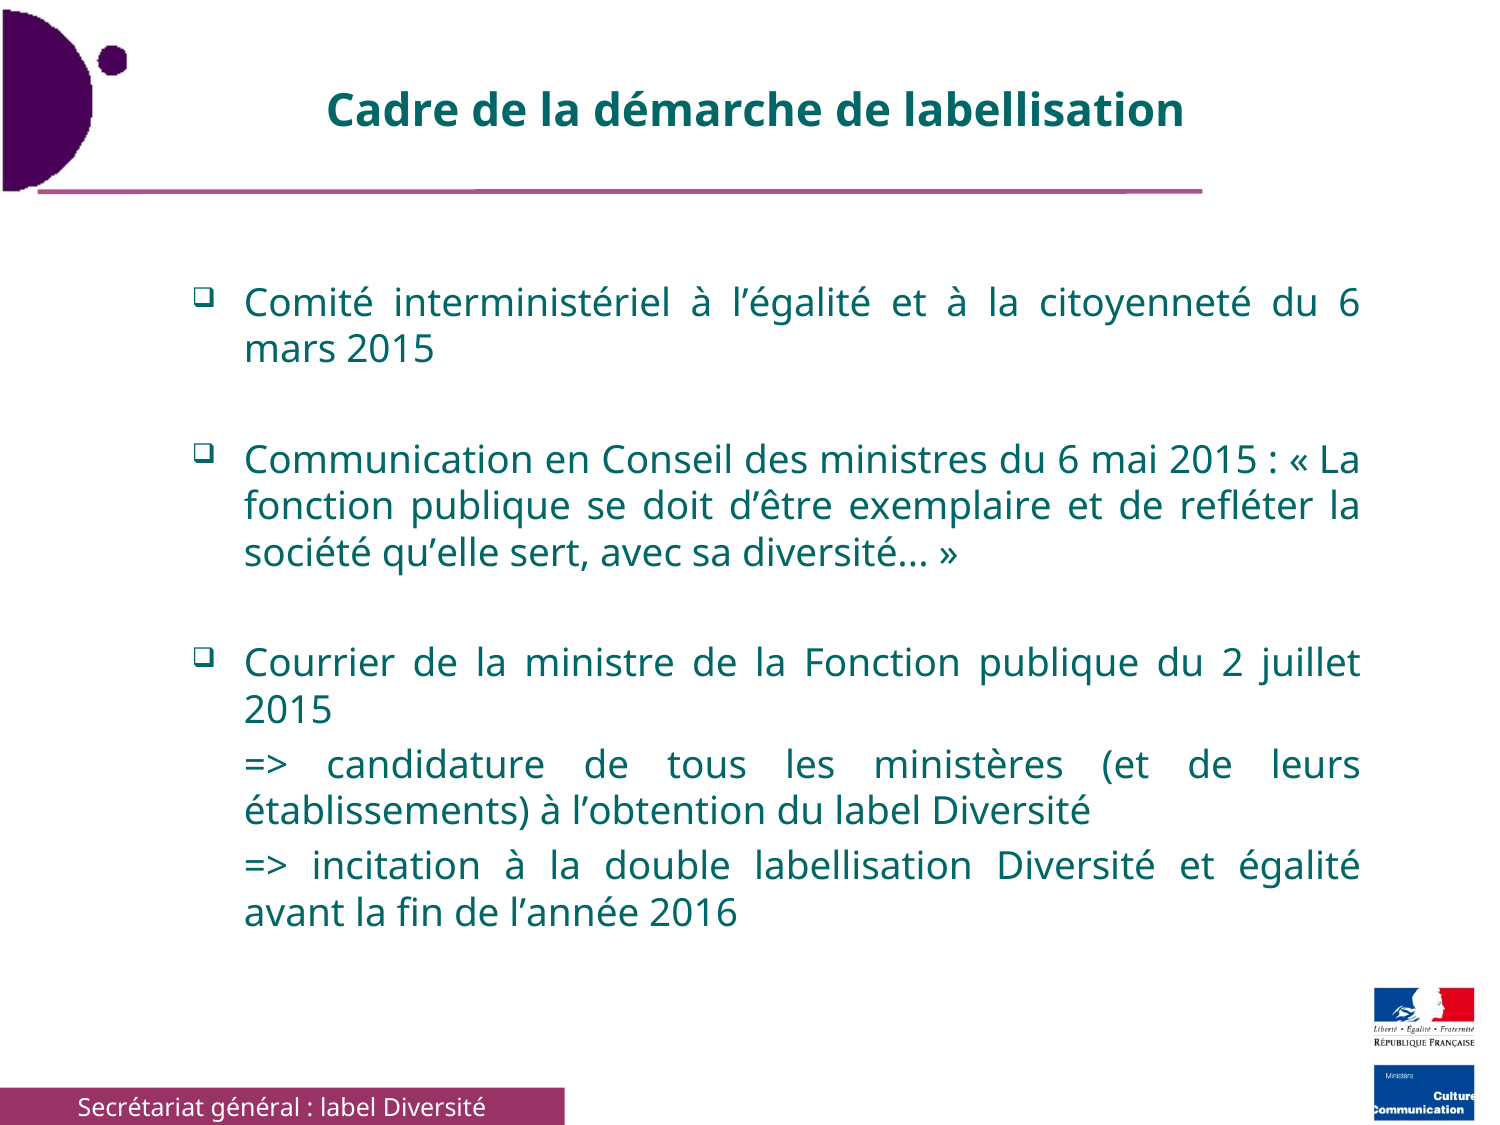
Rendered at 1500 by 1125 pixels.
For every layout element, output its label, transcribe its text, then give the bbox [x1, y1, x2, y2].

list Comité interministériel à l’égalité et à la citoyenneté du 6 mars 2015 Communication en Conseil des ministres du 6 mai 2015 : « La fonction publique se doit d’être exemplaire et de refléter la société qu’elle sert, avec sa diversité... » Courrier de la ministre de la Fonction publique du 2 juillet 2015 => candidature de tous les ministères (et de leurs établissements) à l’obtention du label Diversité => incitation à la double labellisation Diversité et égalité avant la fin de l’année 2016 [177, 269, 1377, 945]
picture [1370, 979, 1477, 1125]
picture [0, 0, 149, 204]
text_box Cadre de la démarche de labellisation [118, 41, 1394, 179]
